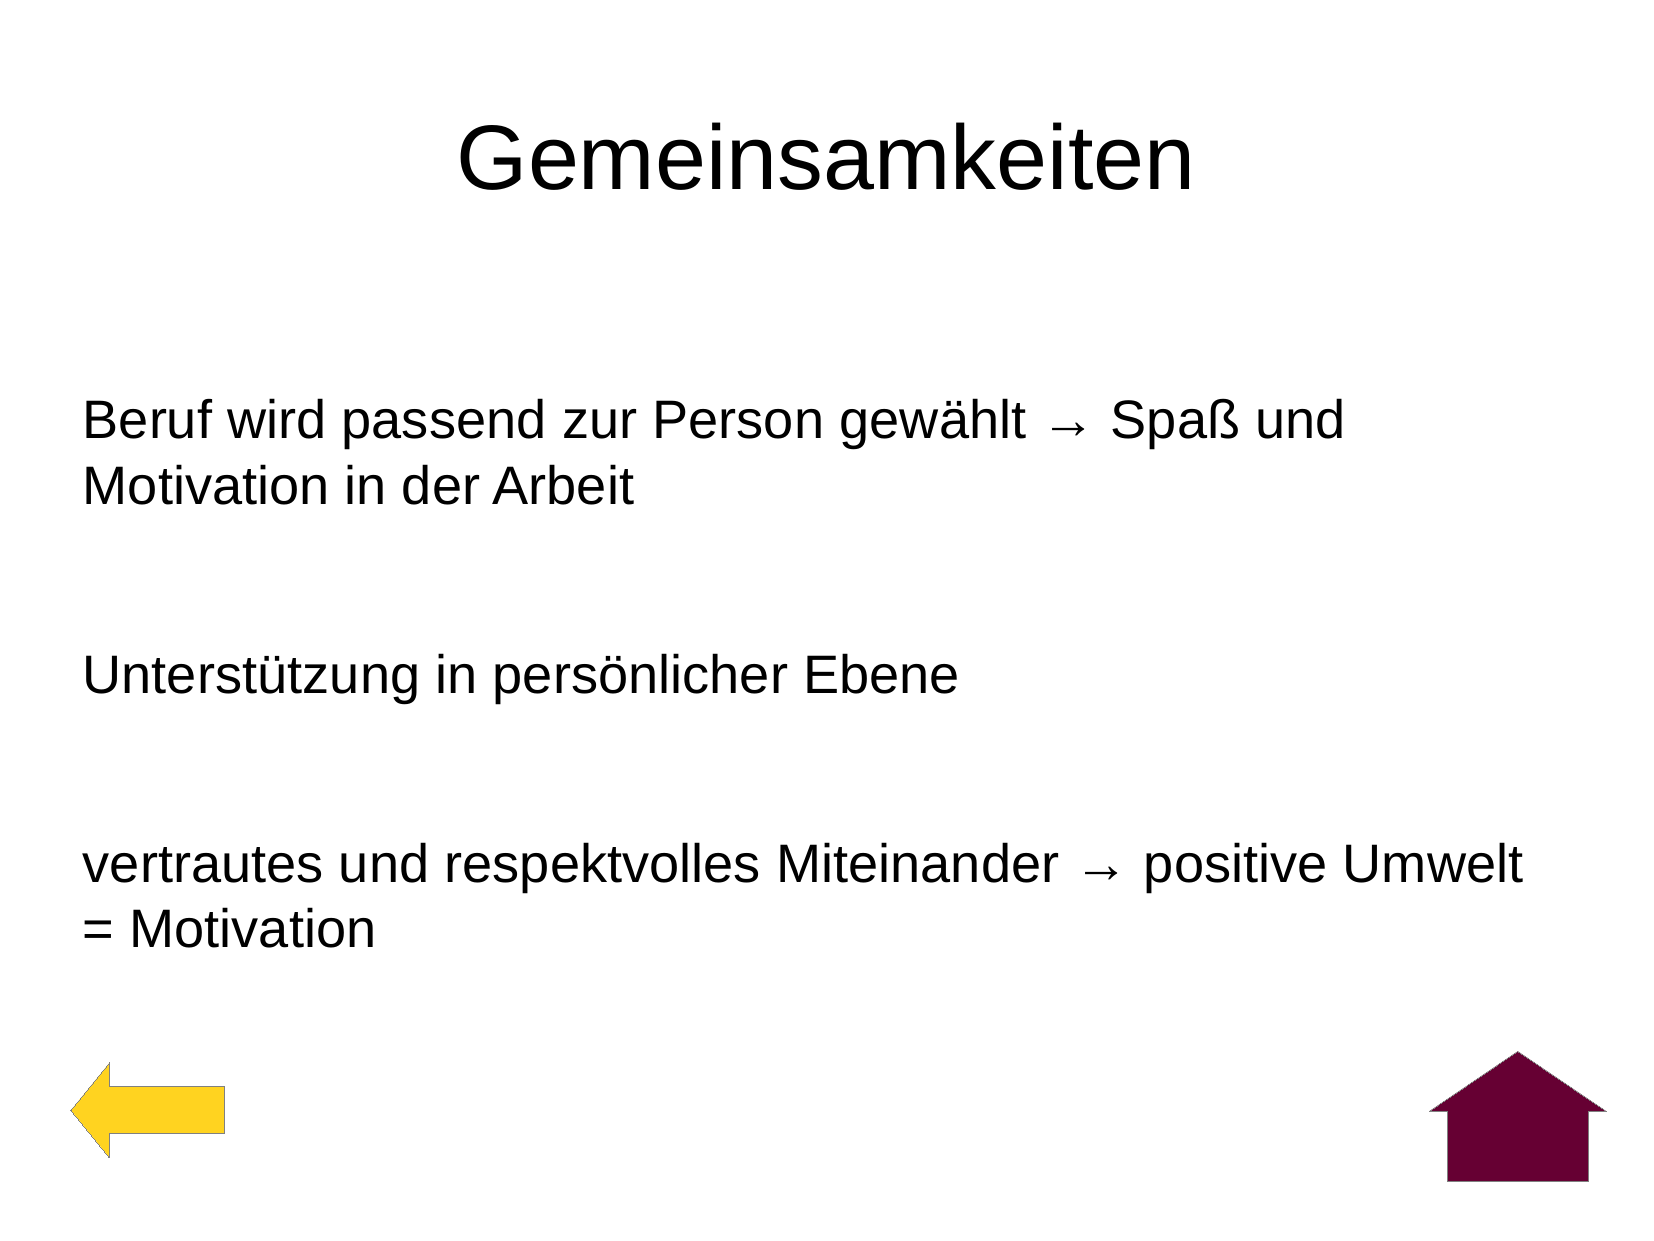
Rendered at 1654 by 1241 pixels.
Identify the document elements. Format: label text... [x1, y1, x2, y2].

text_box [1429, 1051, 1607, 1182]
text_box [70, 1062, 225, 1158]
list Beruf wird passend zur Person gewählt → Spaß und Motivation in der Arbeit Unterstützung in persönlicher Ebene vertrautes und respektvolles Miteinander → positive Umwelt = Motivation [82, 290, 1571, 1109]
title Gemeinsamkeiten [82, 49, 1571, 257]
